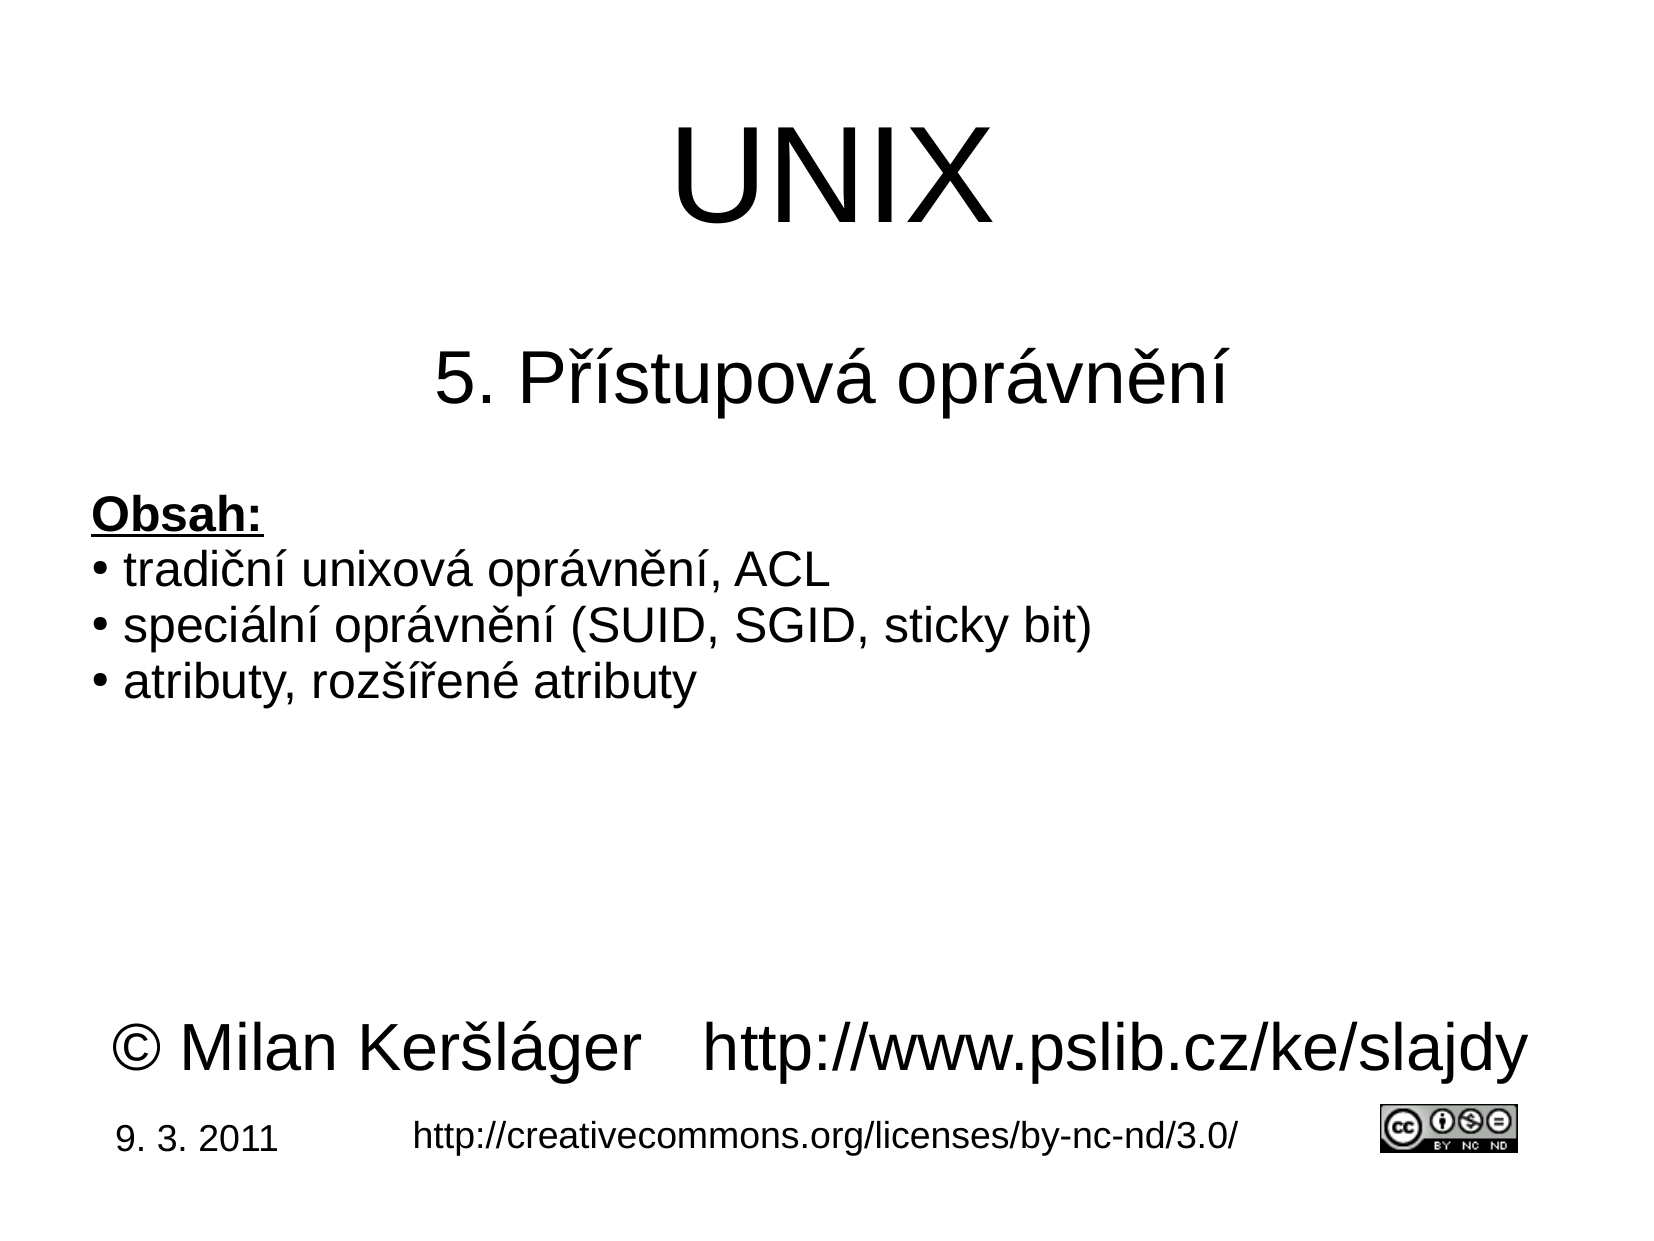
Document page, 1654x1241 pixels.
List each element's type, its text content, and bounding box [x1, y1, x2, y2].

text_box 9.3.2011 [100, 1110, 337, 1168]
picture [1380, 1104, 1518, 1153]
text_box http://creativecommons.org/licenses/by-nc-nd/3.0/ [339, 1107, 1313, 1165]
title UNIX 5. Přístupová oprávnění [88, 56, 1577, 461]
list © Milan Keršláger http://www.pslib.cz/ke/slajdy [76, 1009, 1565, 1087]
text_box Obsah: tradiční unixová oprávnění, ACL speciální oprávnění (SUID, SGID, sticky bit) atributy, rozšířené atributy [76, 478, 1583, 718]
